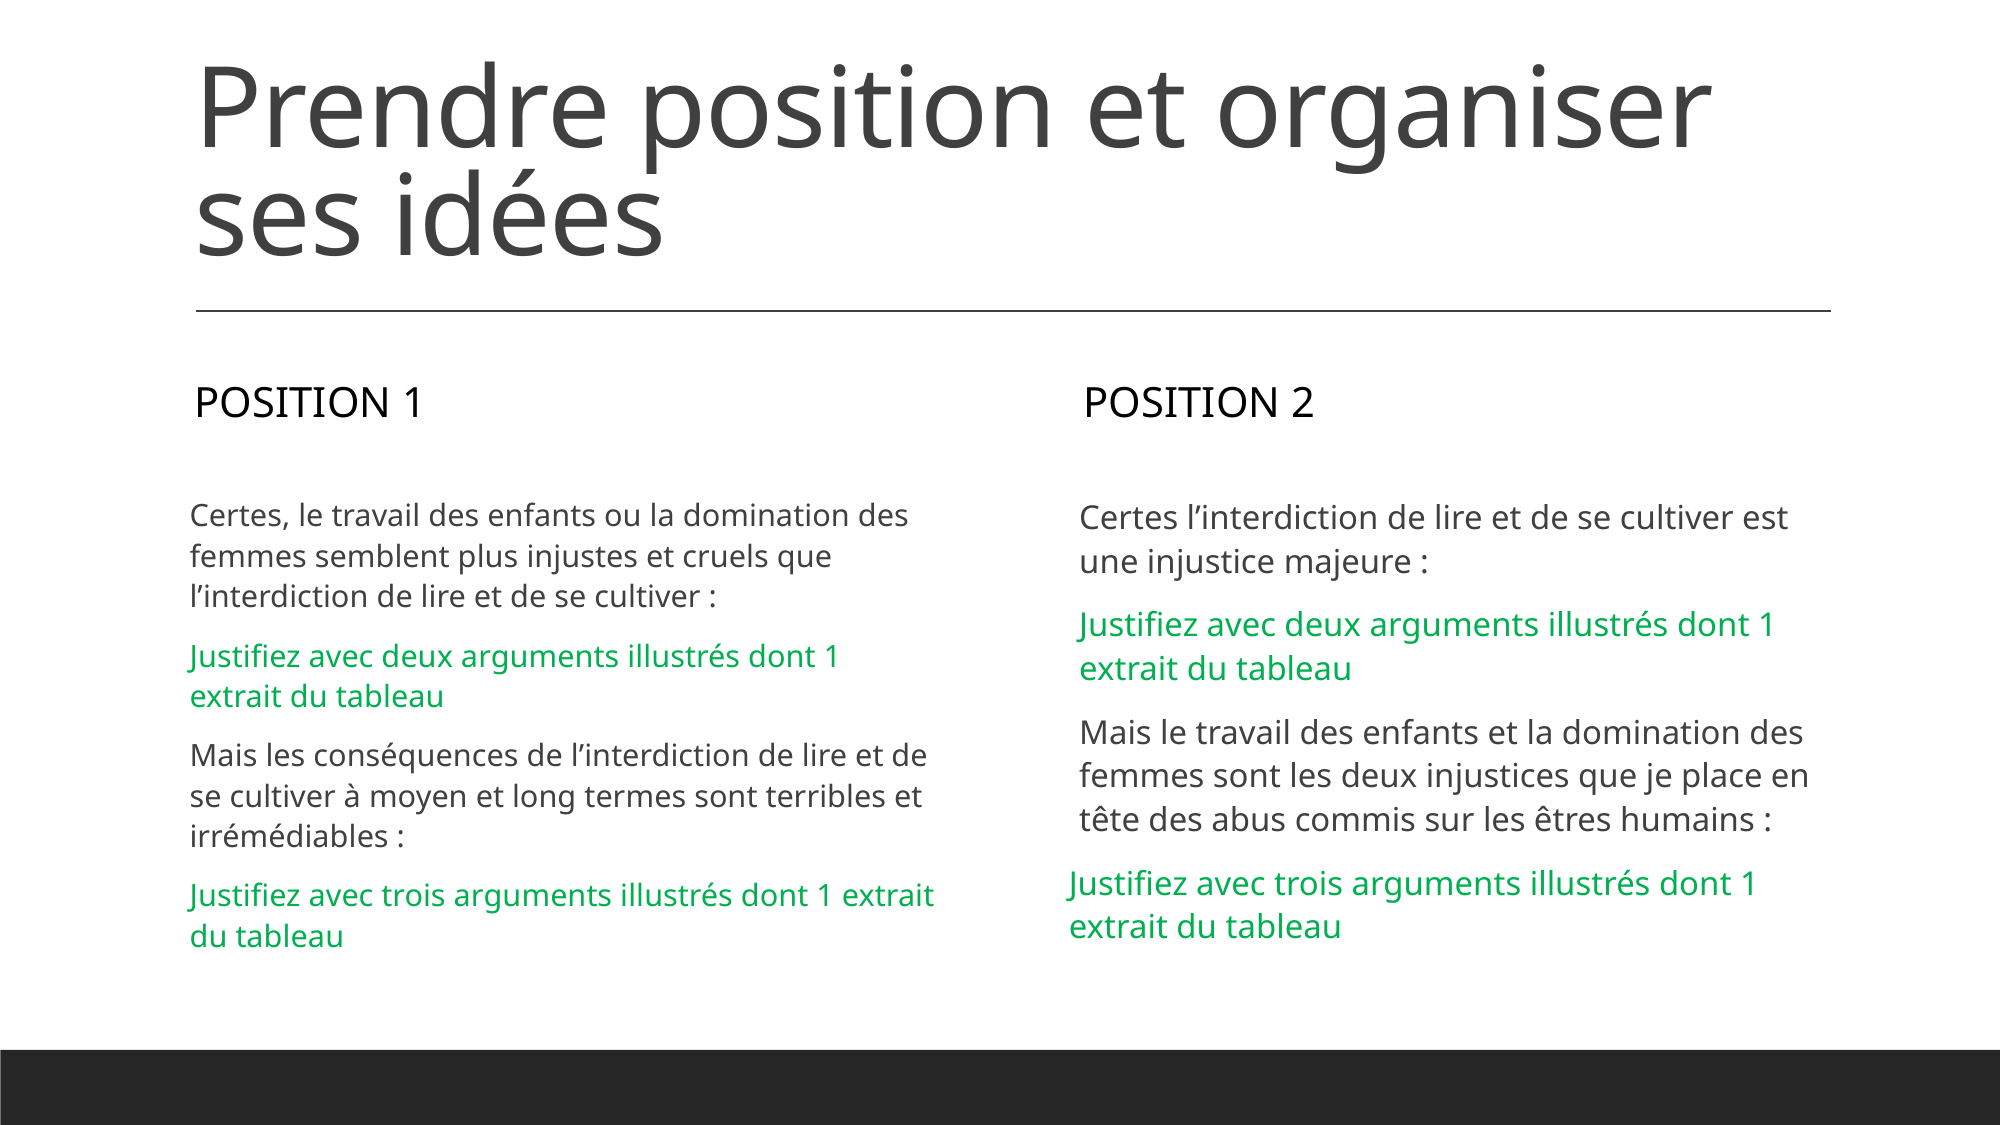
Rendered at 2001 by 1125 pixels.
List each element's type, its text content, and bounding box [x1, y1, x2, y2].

text_box Certes, le travail des enfants ou la domination des femmes semblent plus injustes et cruels que l’interdiction de lire et de se cultiver : Justifiez avec deux arguments illustrés dont 1 extrait du tableau Mais les conséquences de l’interdiction de lire et de se cultiver à moyen et long termes sont terribles et irrémédiables : Justifiez avec trois arguments illustrés dont 1 extrait du tableau [179, 485, 941, 963]
text_box Position 2 [1068, 337, 1830, 459]
text_box Prendre position et organiser ses idées [179, 46, 1830, 285]
text_box Position 1 [179, 337, 941, 459]
text_box Certes l’interdiction de lire et de se cultiver est une injustice majeure : Justifiez avec deux arguments illustrés dont 1 extrait du tableau Mais le travail des enfants et la domination des femmes sont les deux injustices que je place en tête des abus commis sur les êtres humains : Justifiez avec trois arguments illustrés dont 1 extrait du tableau [1068, 485, 1830, 963]
